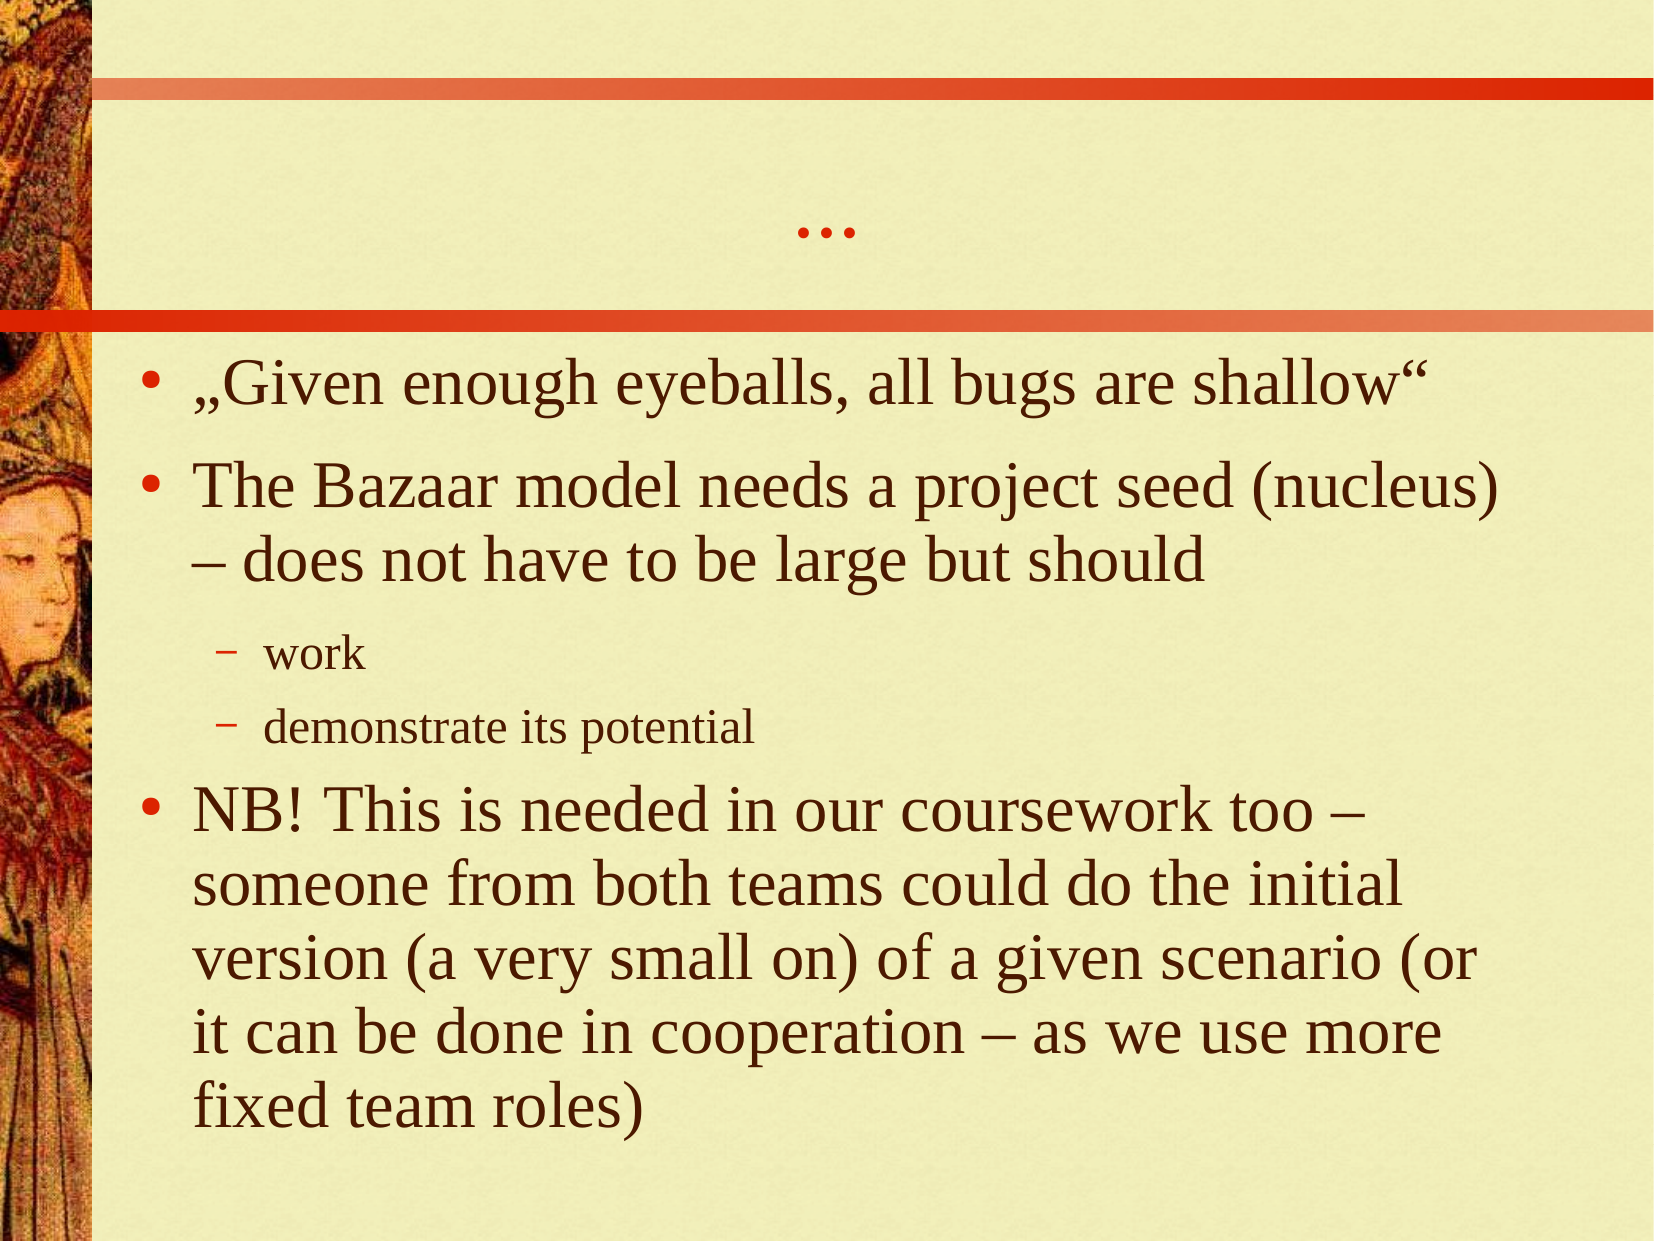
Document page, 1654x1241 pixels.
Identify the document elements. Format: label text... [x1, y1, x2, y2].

list „Given enough eyeballs, all bugs are shallow“ The Bazaar model needs a project seed (nucleus) – does not have to be large but should work demonstrate its potential NB! This is needed in our coursework too – someone from both teams could do the initial version (a very small on) of a given scenario (or it can be done in cooperation – as we use more fixed team roles) [121, 344, 1534, 1142]
title ... [121, 102, 1534, 311]
picture [0, 0, 1654, 310]
picture [0, 332, 1654, 1241]
